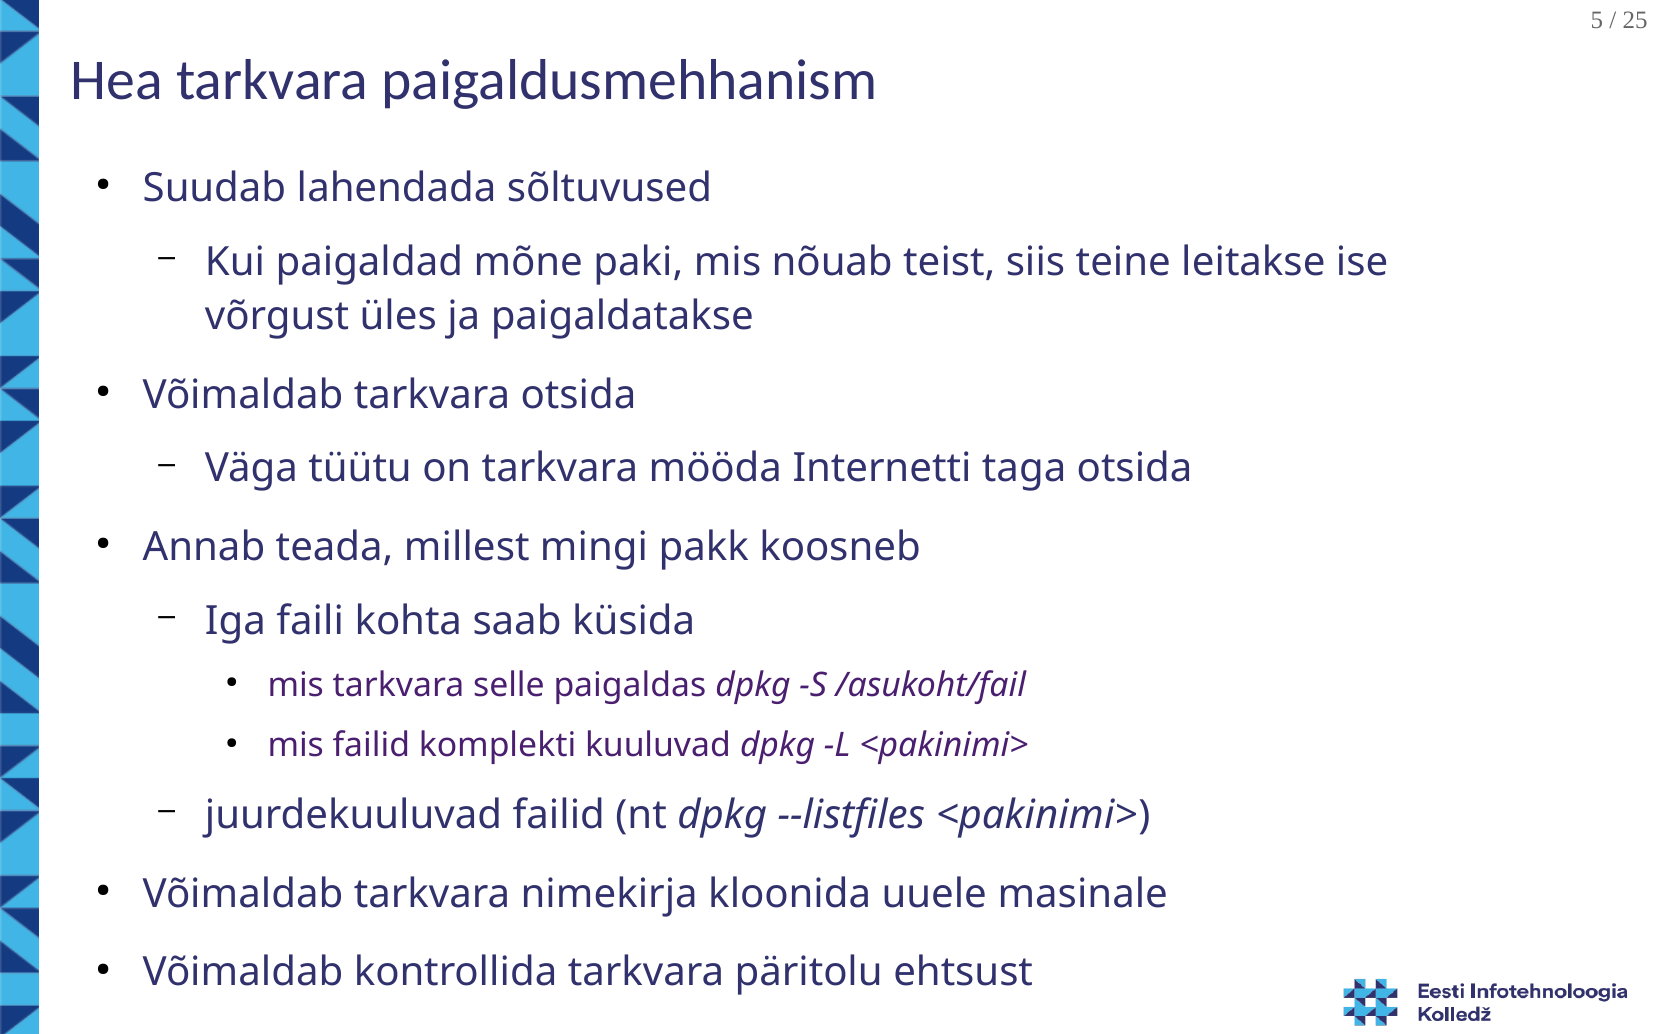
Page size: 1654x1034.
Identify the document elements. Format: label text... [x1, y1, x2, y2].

title Hea tarkvara paigaldusmehhanism [70, 41, 1630, 130]
list Suudab lahendada sõltuvused Kui paigaldad mõne paki, mis nõuab teist, siis teine leitakse ise võrgust üles ja paigaldatakse Võimaldab tarkvara otsida Väga tüütu on tarkvara mööda Internetti taga otsida Annab teada, millest mingi pakk koosneb Iga faili kohta saab küsida mis tarkvara selle paigaldas dpkg -S /asukoht/fail mis failid komplekti kuuluvad dpkg -L <pakinimi> juurdekuuluvad failid (nt dpkg --listfiles <pakinimi>) Võimaldab tarkvara nimekirja kloonida uuele masinale Võimaldab kontrollida tarkvara päritolu ehtsust [80, 158, 1536, 1004]
